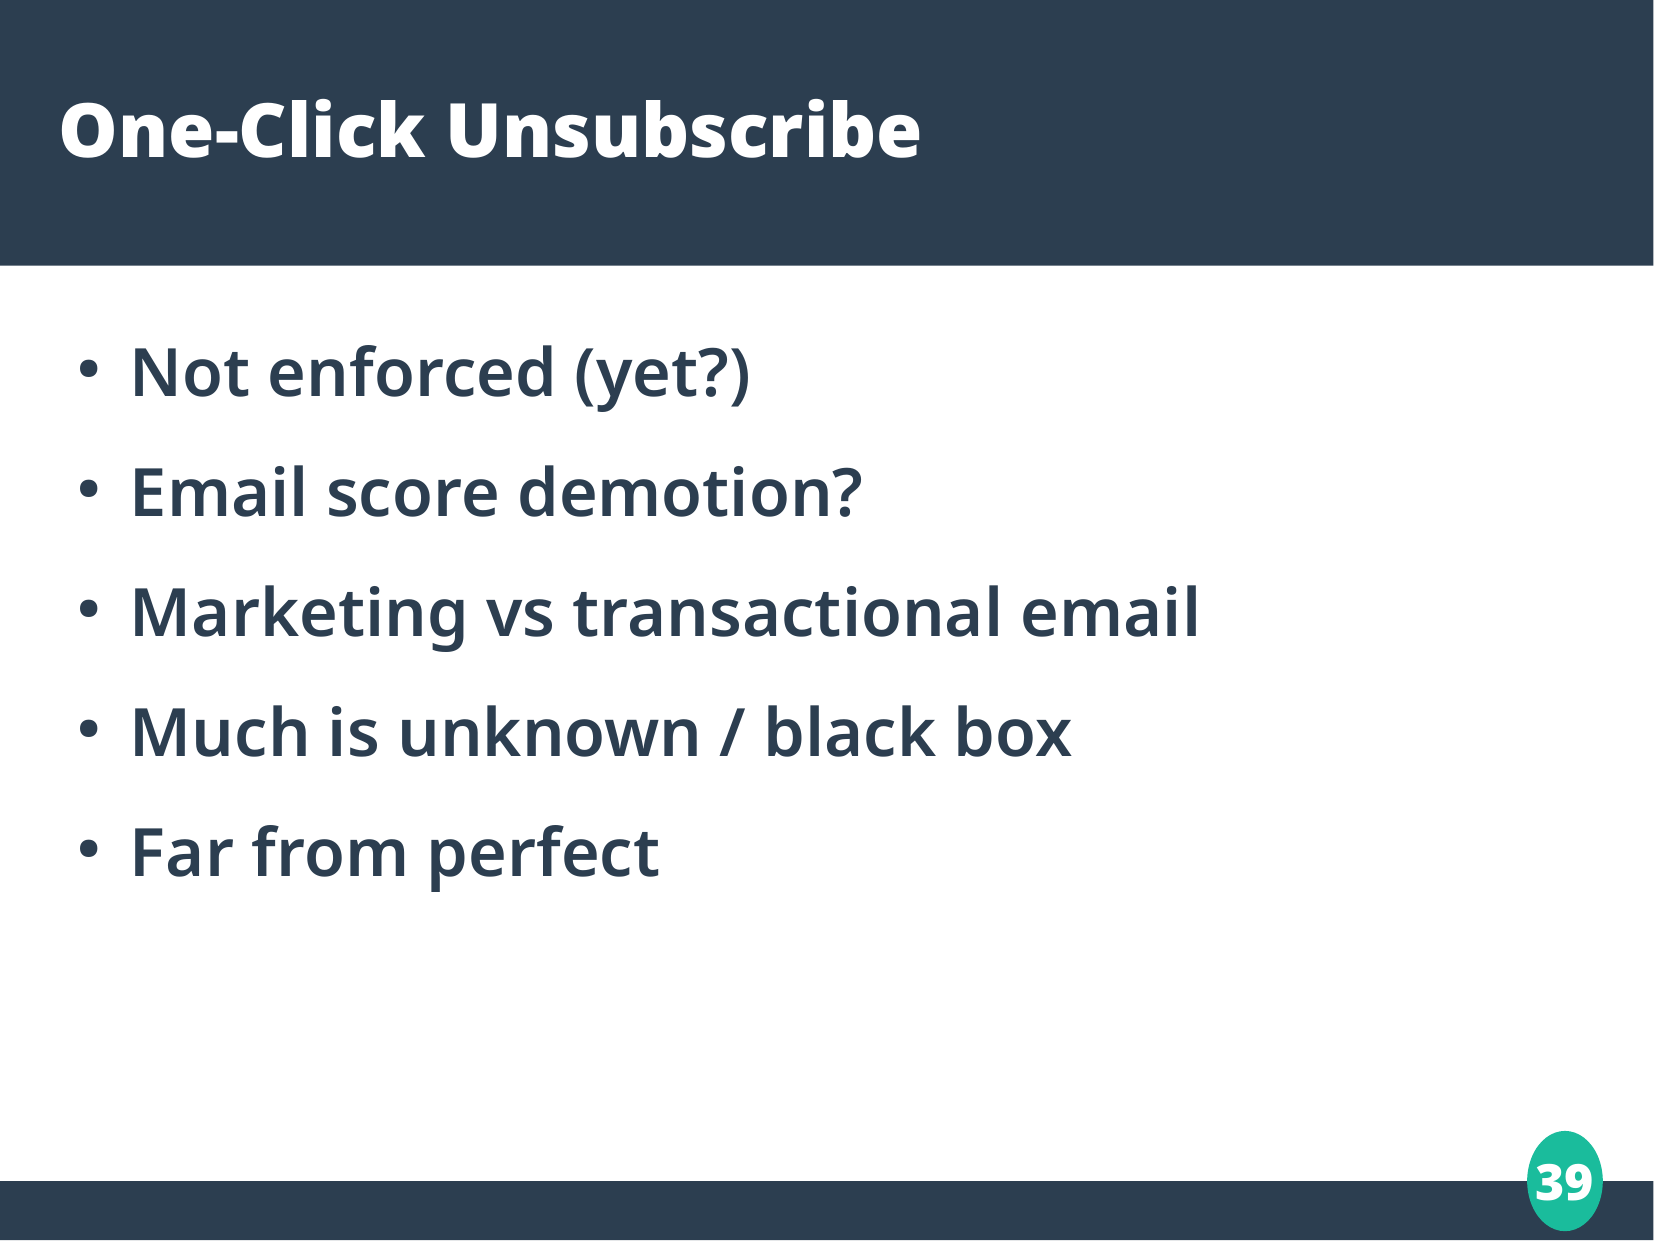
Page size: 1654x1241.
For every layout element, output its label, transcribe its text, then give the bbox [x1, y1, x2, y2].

list Not enforced (yet?) Email score demotion? Marketing vs transactional email Much is unknown / black box Far from perfect [59, 324, 1595, 1152]
title One-Click Unsubscribe [59, 49, 1595, 207]
